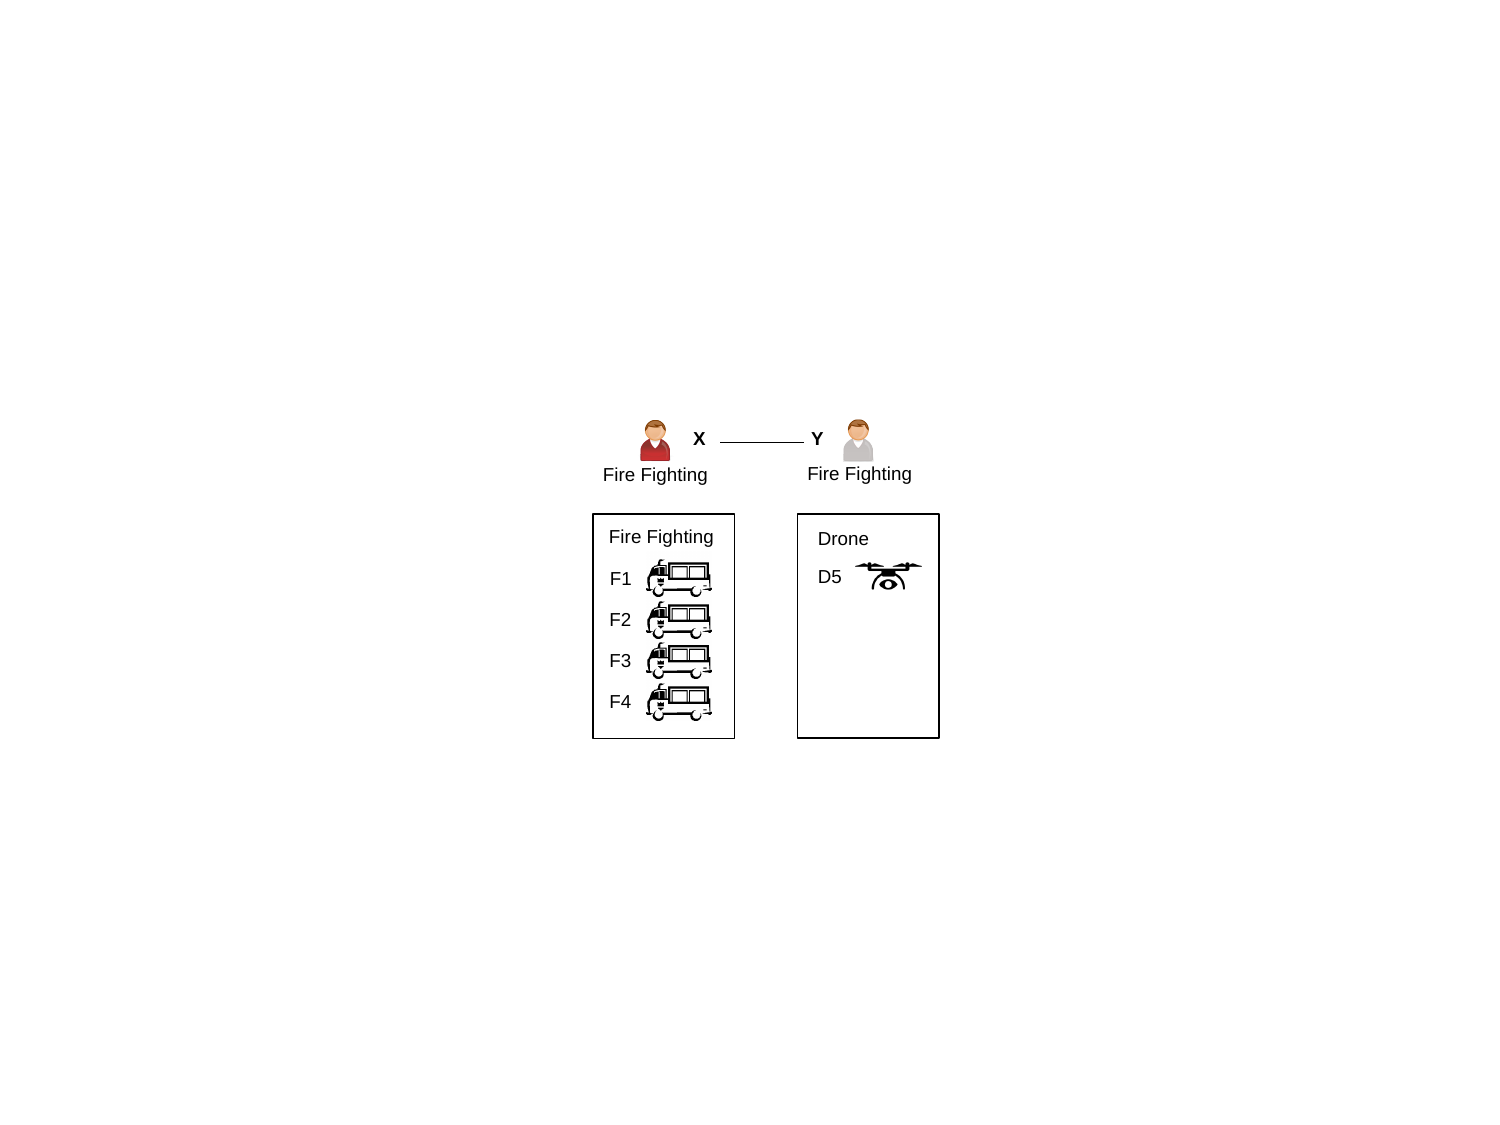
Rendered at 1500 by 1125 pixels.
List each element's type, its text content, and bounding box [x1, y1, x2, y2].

text_box Fire Fighting [588, 454, 723, 493]
picture [631, 419, 678, 454]
text_box F4 [594, 682, 647, 721]
picture [834, 418, 882, 467]
text_box F2 [594, 600, 647, 638]
picture [646, 551, 712, 721]
text_box Fire Fighting [792, 454, 928, 493]
text_box Y [796, 419, 834, 458]
text_box F3 [594, 641, 647, 679]
text_box F1 [595, 559, 647, 597]
picture [851, 540, 926, 615]
text_box Fire Fighting [594, 517, 729, 555]
text_box D5 [803, 557, 851, 595]
text_box X [678, 419, 721, 458]
text_box Drone [803, 519, 926, 557]
